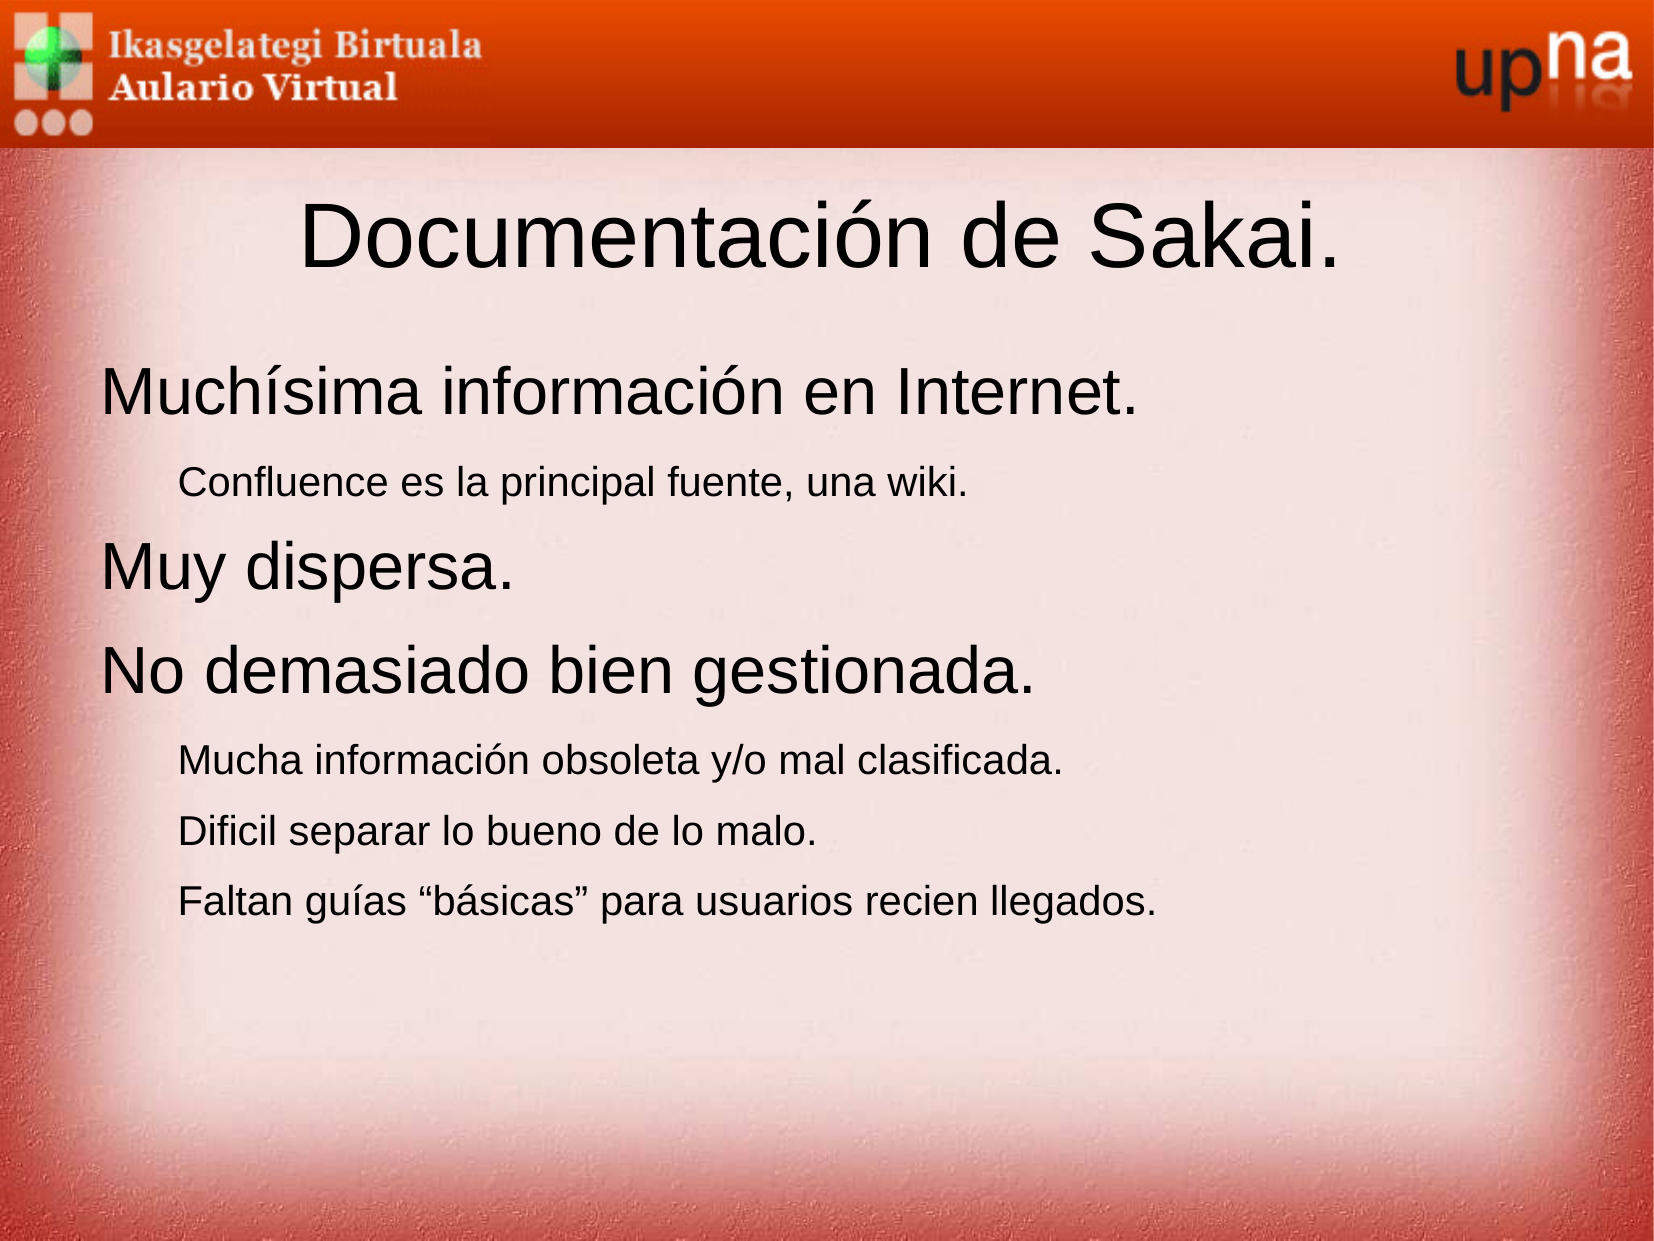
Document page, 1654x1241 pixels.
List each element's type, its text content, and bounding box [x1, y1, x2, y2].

picture [0, 0, 1654, 1241]
list Muchísima información en Internet. Confluence es la principal fuente, una wiki. Muy dispersa. No demasiado bien gestionada. Mucha información obsoleta y/o mal clasificada. Dificil separar lo bueno de lo malo. Faltan guías “básicas” para usuarios recien llegados. [83, 354, 1572, 1095]
title Documentación de Sakai. [77, 147, 1565, 325]
